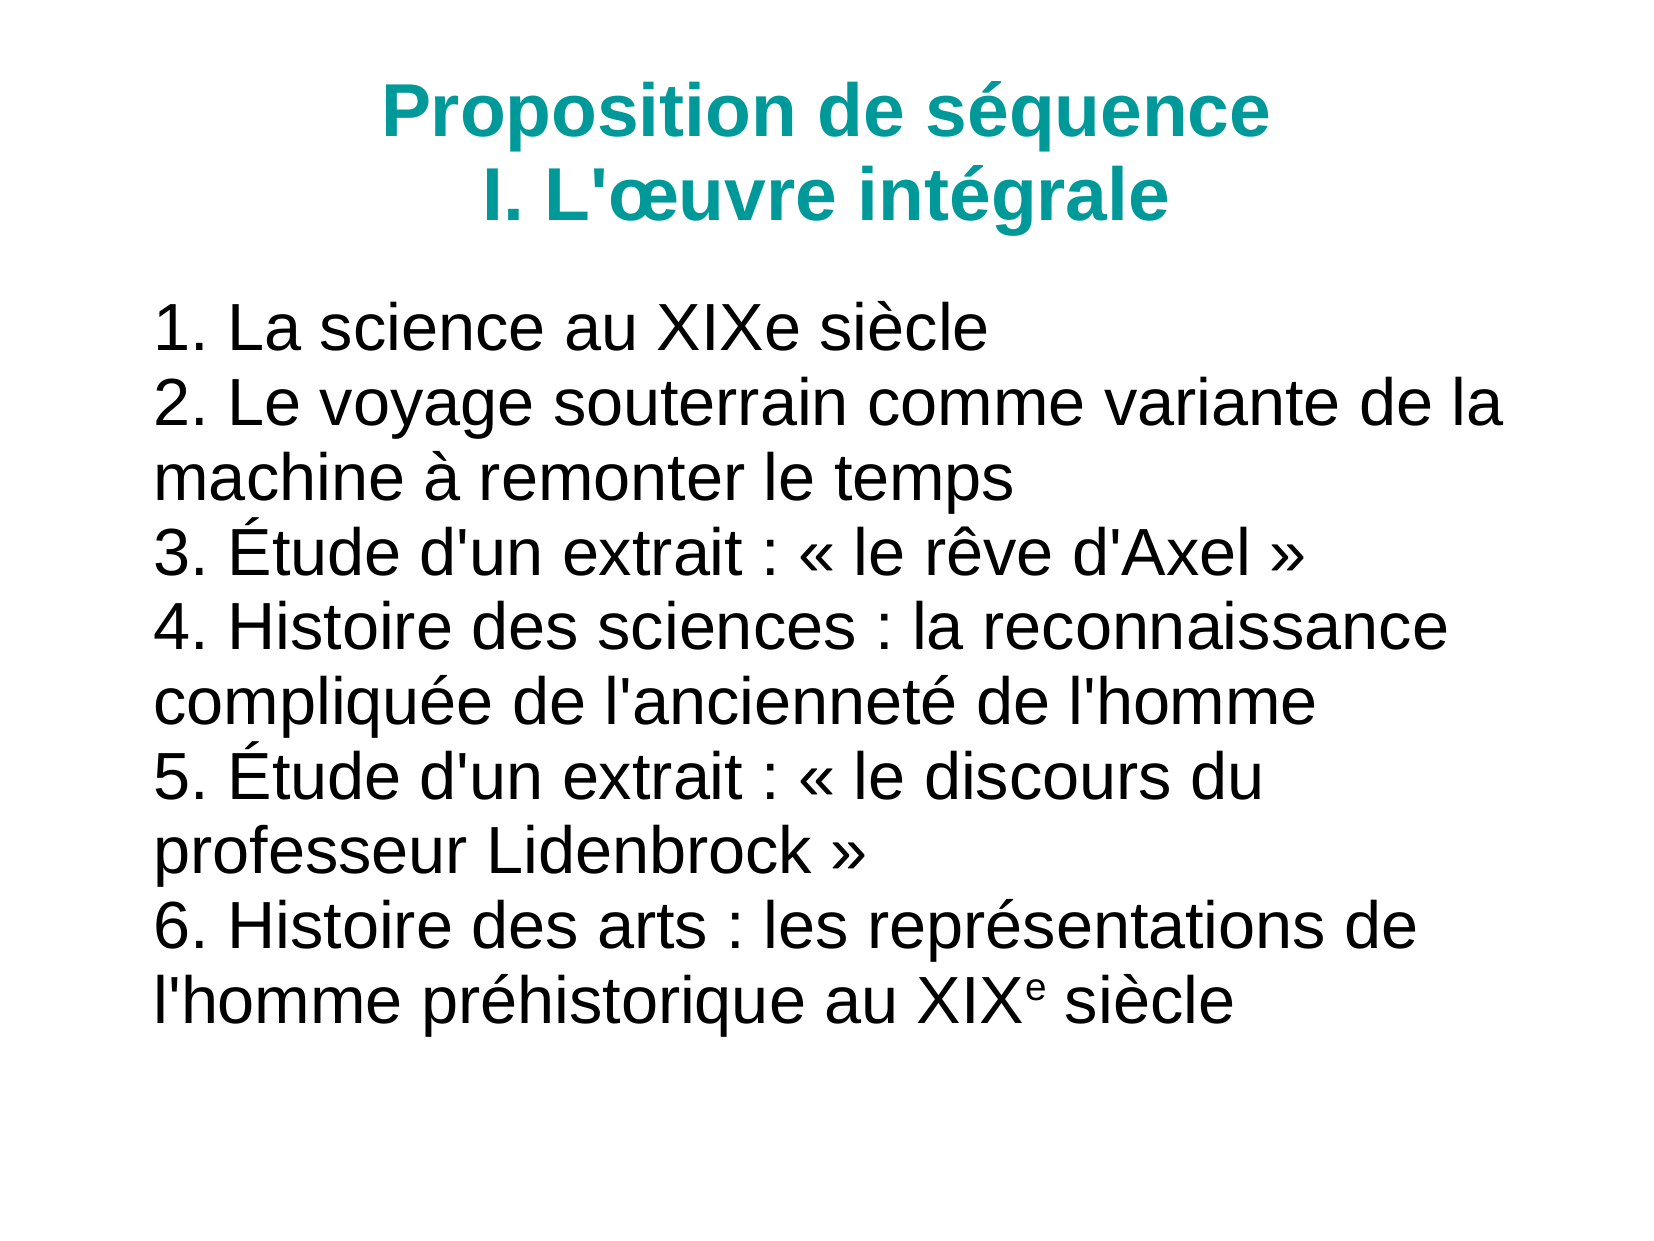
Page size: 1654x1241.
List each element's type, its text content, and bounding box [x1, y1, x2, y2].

title Proposition de séquence I. L'œuvre intégrale [82, 49, 1571, 257]
list 1. La science au XIXe siècle 2. Le voyage souterrain comme variante de la machine à remonter le temps 3. Étude d'un extrait : « le rêve d'Axel » 4. Histoire des sciences : la reconnaissance compliquée de l'ancienneté de l'homme 5. Étude d'un extrait : « le discours du professeur Lidenbrock » 6. Histoire des arts : les représentations de l'homme préhistorique au XIXe siècle [82, 290, 1571, 1116]
